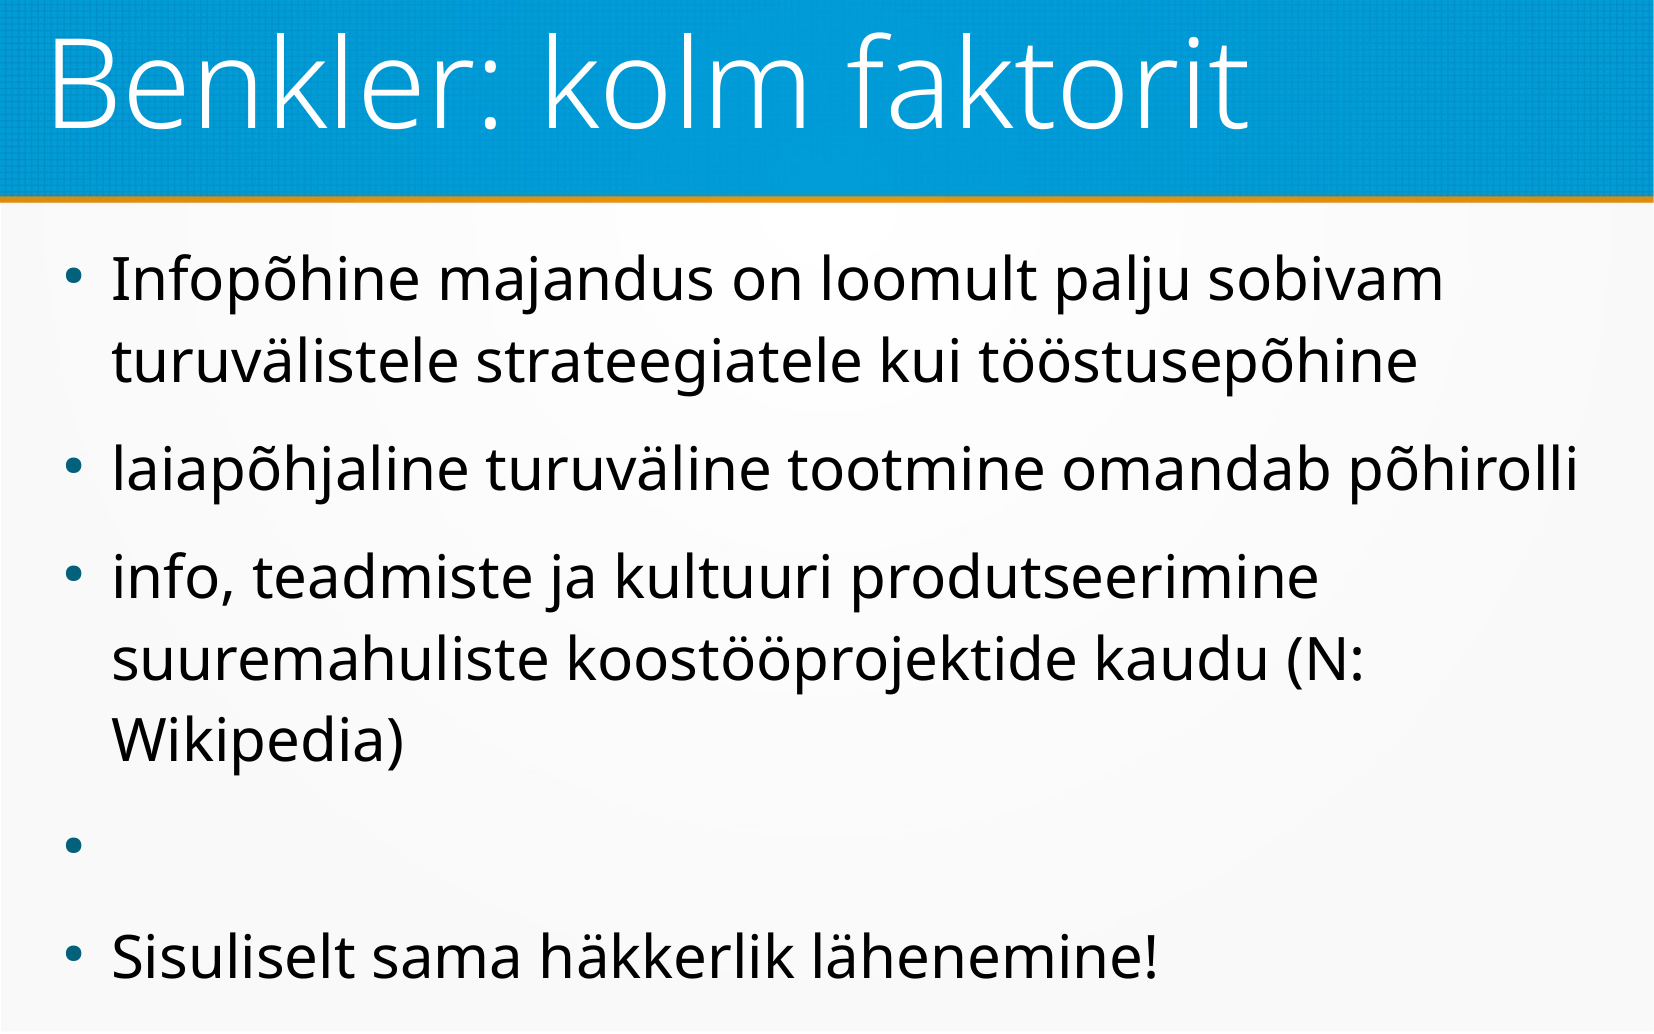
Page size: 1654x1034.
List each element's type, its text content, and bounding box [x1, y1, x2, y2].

title Benkler: kolm faktorit [43, 0, 1619, 166]
list Infopõhine majandus on loomult palju sobivam turuvälistele strateegiatele kui tööstusepõhine laiapõhjaline turuväline tootmine omandab põhirolli info, teadmiste ja kultuuri produtseerimine suuremahuliste koostööprojektide kaudu (N: Wikipedia) Sisuliselt sama häkkerlik lähenemine! [47, 236, 1607, 1002]
picture [0, 195, 1654, 1034]
